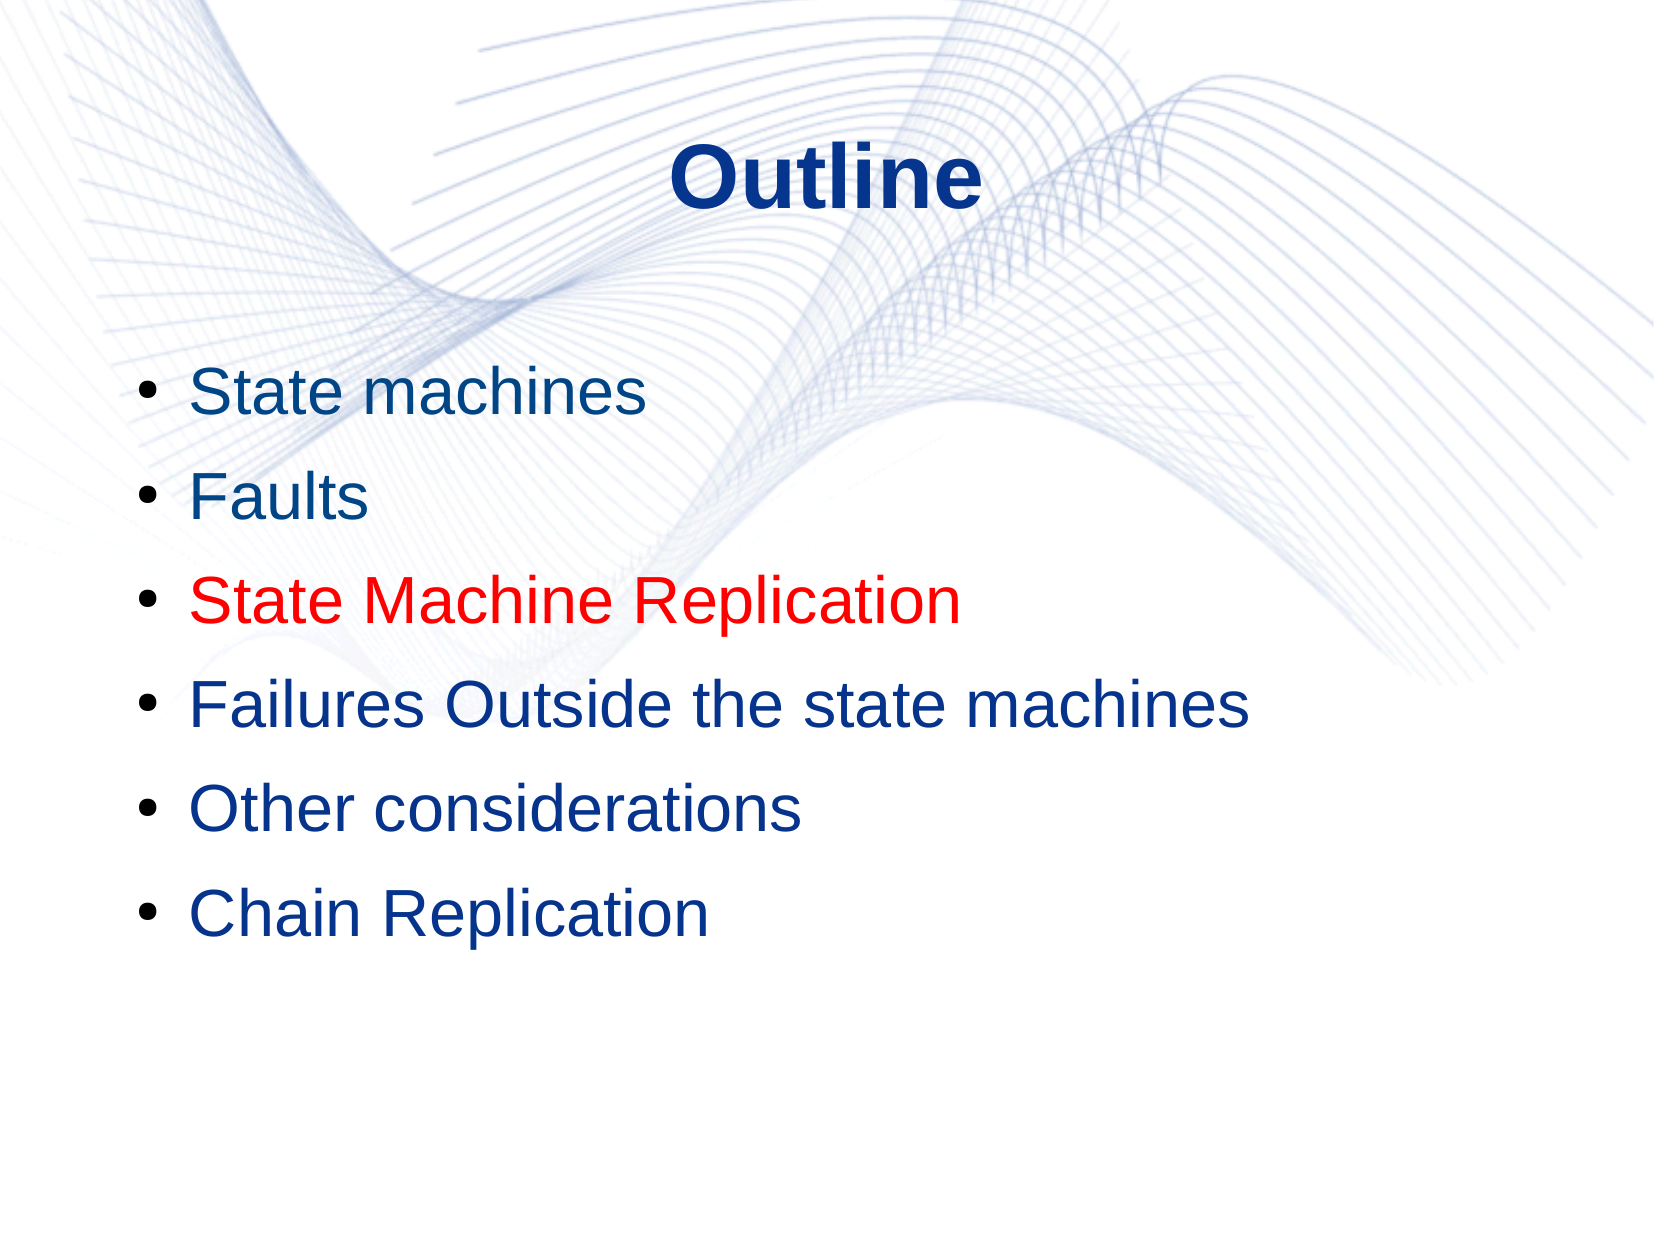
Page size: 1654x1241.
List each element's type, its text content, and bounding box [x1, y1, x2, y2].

picture [0, 0, 1654, 1241]
list State machines Faults State Machine Replication Failures Outside the state machines Other considerations Chain Replication [118, 354, 1536, 1108]
title Outline [118, 66, 1536, 288]
